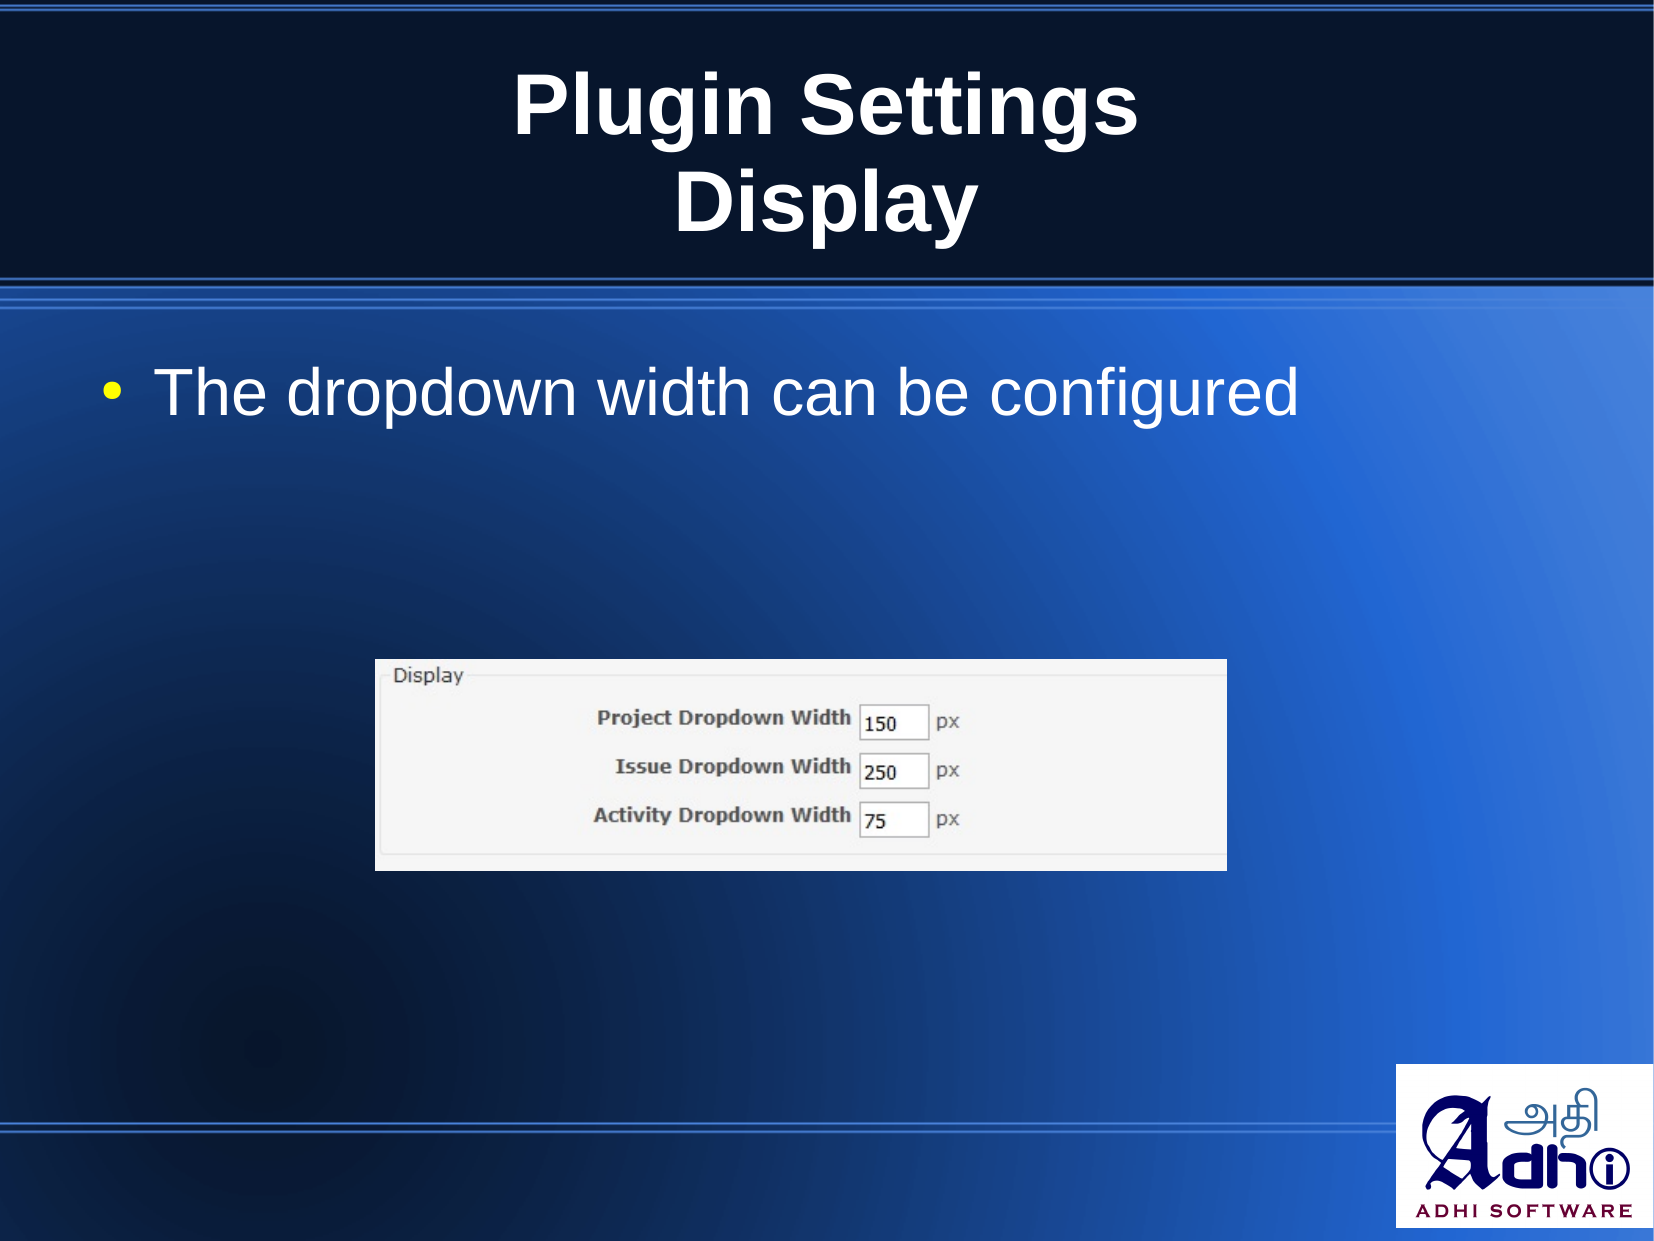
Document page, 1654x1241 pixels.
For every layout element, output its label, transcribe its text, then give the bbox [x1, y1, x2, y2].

picture [0, 0, 1654, 1241]
title Plugin Settings Display [82, 49, 1571, 257]
list The dropdown width can be configured [82, 355, 1571, 646]
